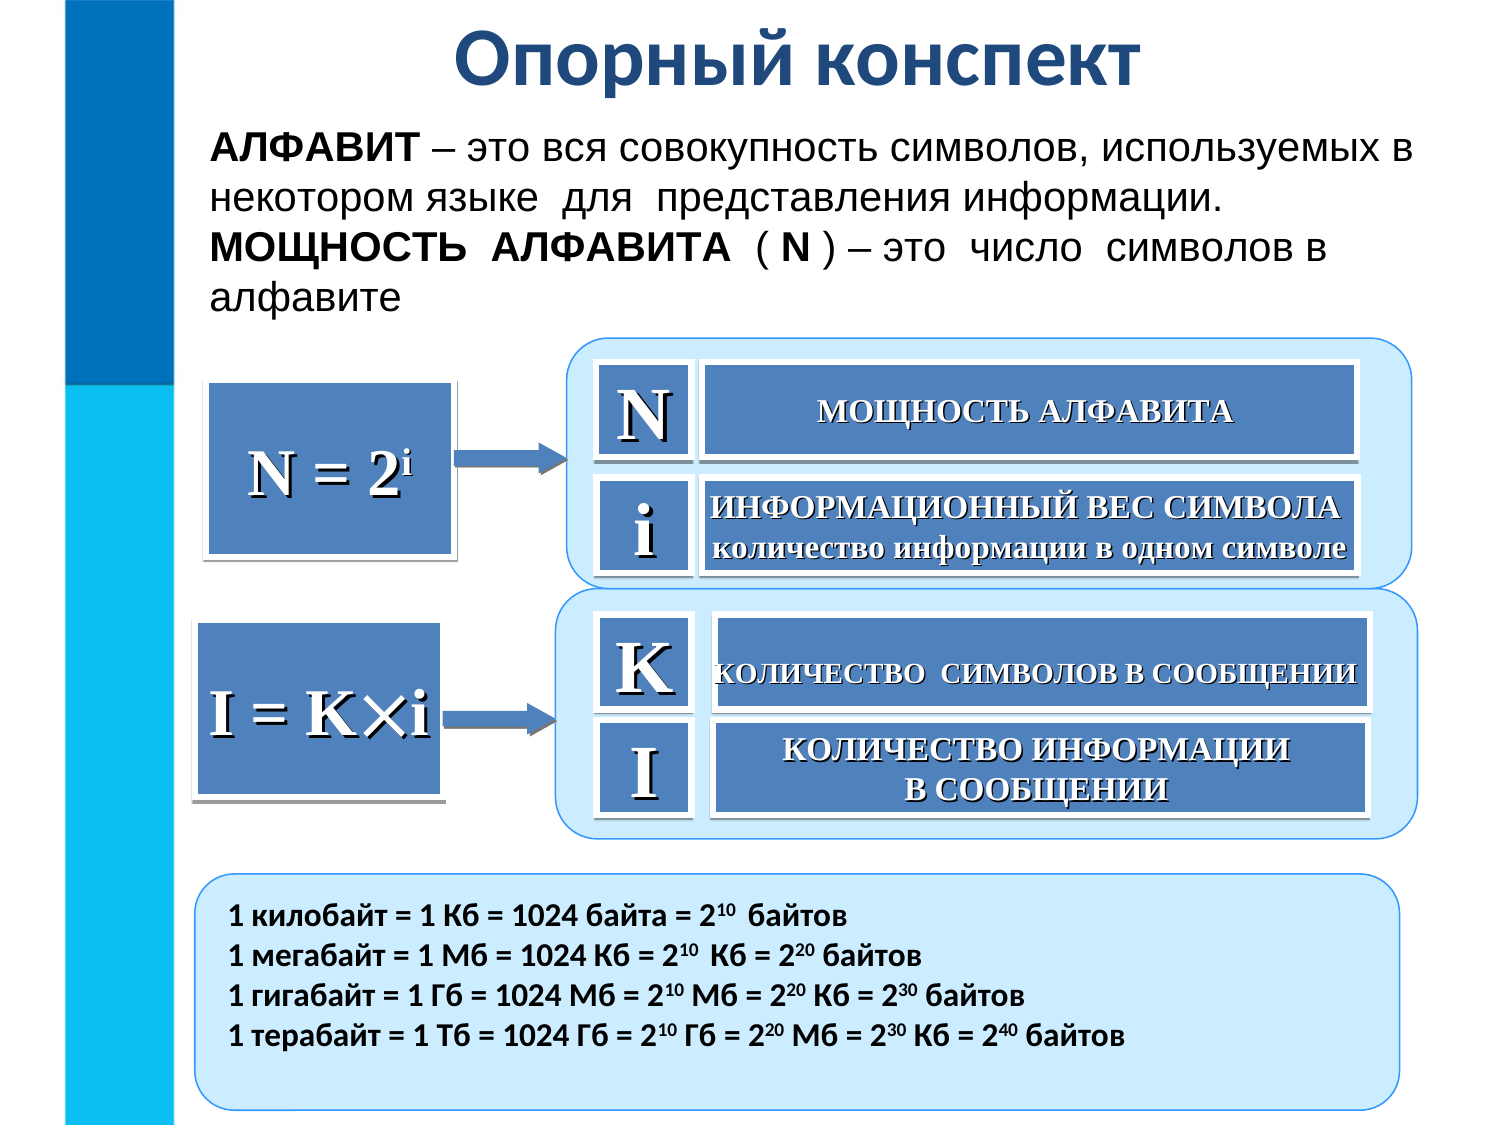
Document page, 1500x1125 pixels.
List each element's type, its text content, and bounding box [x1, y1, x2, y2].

text_box МОЩНОСТЬ АЛФАВИТА [702, 361, 1358, 457]
text_box I = Ki [194, 619, 443, 798]
picture [0, 0, 1500, 1125]
text_box Опорный конспект [171, 0, 1425, 104]
text_box N [596, 361, 692, 457]
text_box K [596, 614, 692, 710]
text_box [442, 338, 1418, 839]
text_box АЛФАВИТ – это вся совокупность символов, используемых в некотором языке для представления информации. МОЩНОСТЬ АЛФАВИТА ( N ) – это число символов в алфавите [194, 113, 1459, 327]
text_box ИНФОРМАЦИОННЫЙ ВЕС СИМВОЛА количество информации в одном символе [702, 477, 1358, 573]
text_box 1 килобайт = 1 Кб = 1024 байта = 210 байтов 1 мегабайт = 1 Мб = 1024 Кб = 210 Кб = 220 байтов 1 гигабайт = 1 Гб = 1024 Мб = 210 Мб = 220 Кб = 230 байтов 1 терабайт = 1 Тб = 1024 Гб = 210 Гб = 220 Мб = 230 Кб = 240 байтов [212, 885, 1382, 1062]
text_box [194, 873, 1400, 1111]
text_box I [596, 720, 692, 816]
text_box i [596, 477, 692, 573]
text_box КОЛИЧЕСТВО ИНФОРМАЦИИ В СООБЩЕНИИ [712, 720, 1369, 816]
text_box N = 2i [205, 379, 454, 558]
text_box КОЛИЧЕСТВО СИМВОЛОВ В СООБЩЕНИИ [714, 614, 1371, 710]
